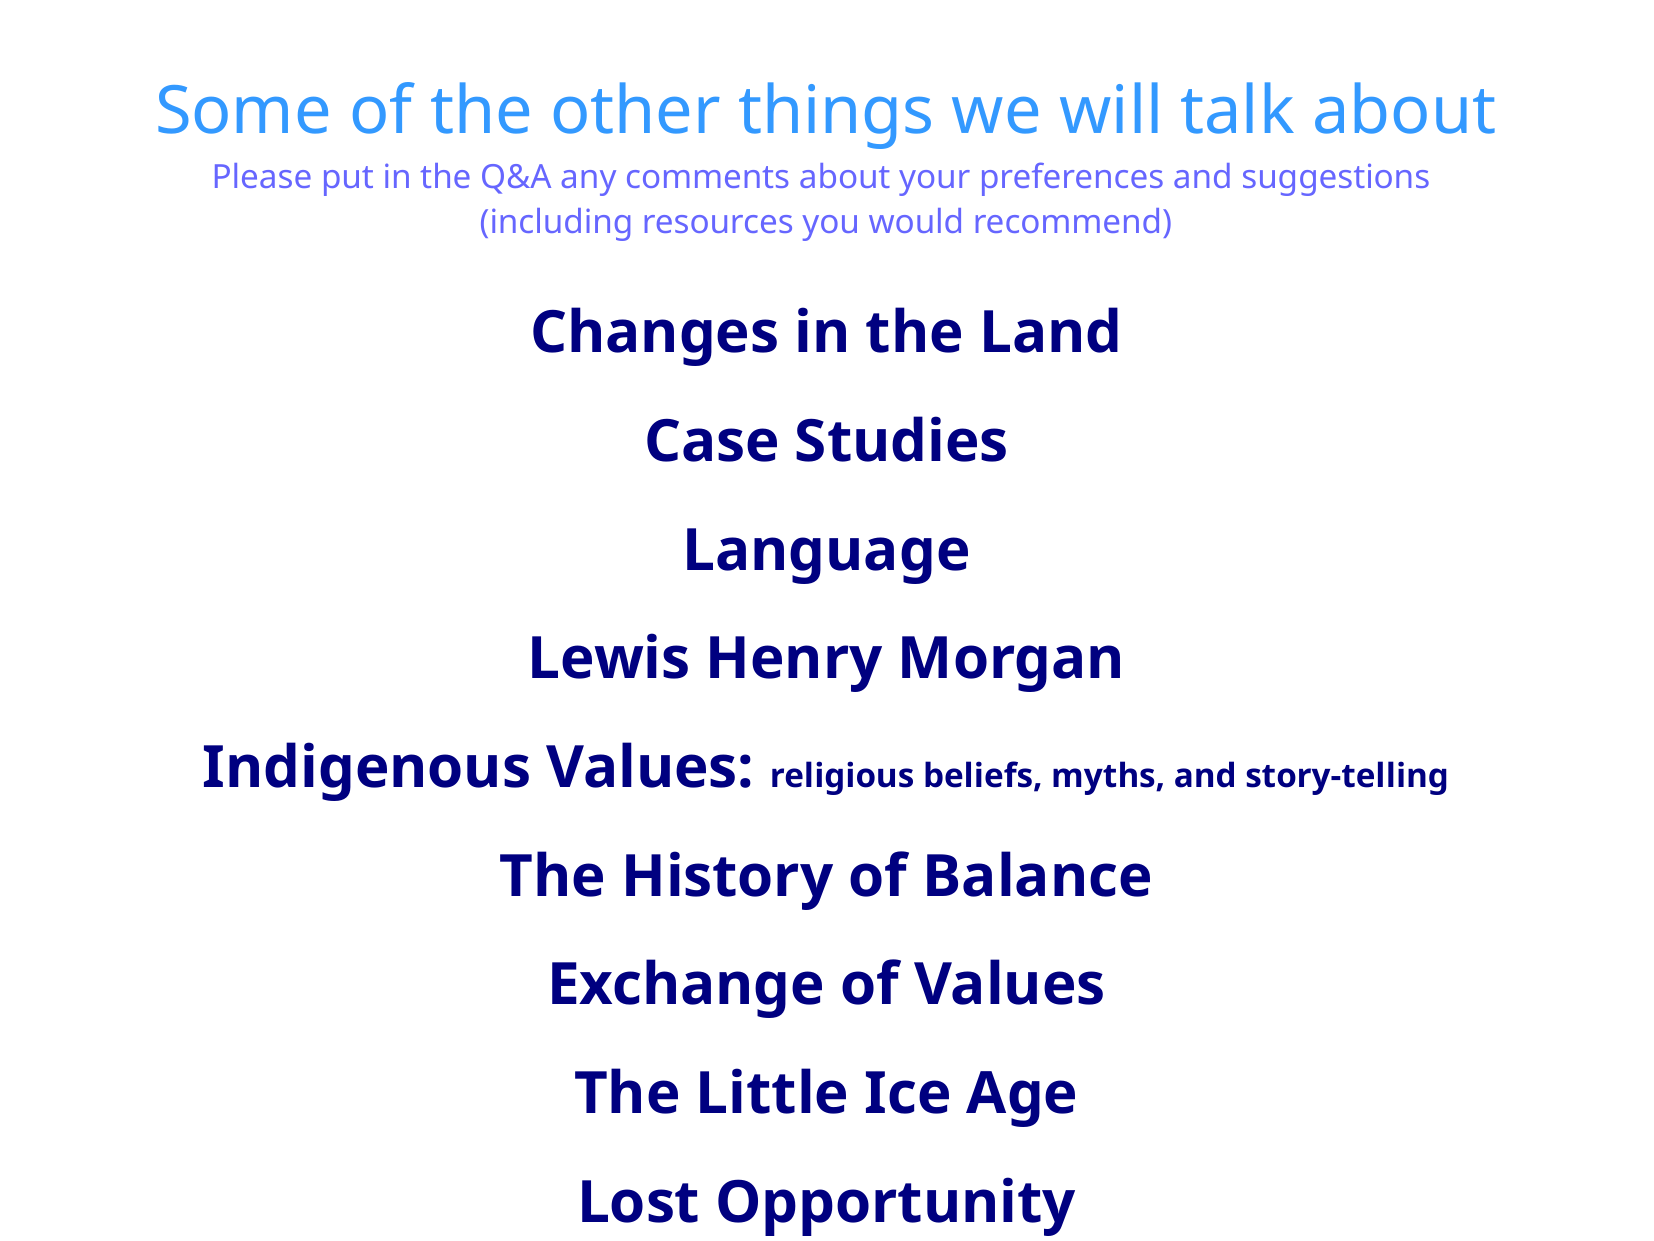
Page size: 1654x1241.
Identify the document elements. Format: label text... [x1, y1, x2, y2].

title Some of the other things we will talk about Please put in the Q&A any comments about your preferences and suggestions (including resources you would recommend) [82, 49, 1571, 257]
list Changes in the Land Case Studies Language Lewis Henry Morgan Indigenous Values: religious beliefs, myths, and story-telling The History of Balance Exchange of Values The Little Ice Age Lost Opportunity [82, 290, 1571, 1241]
